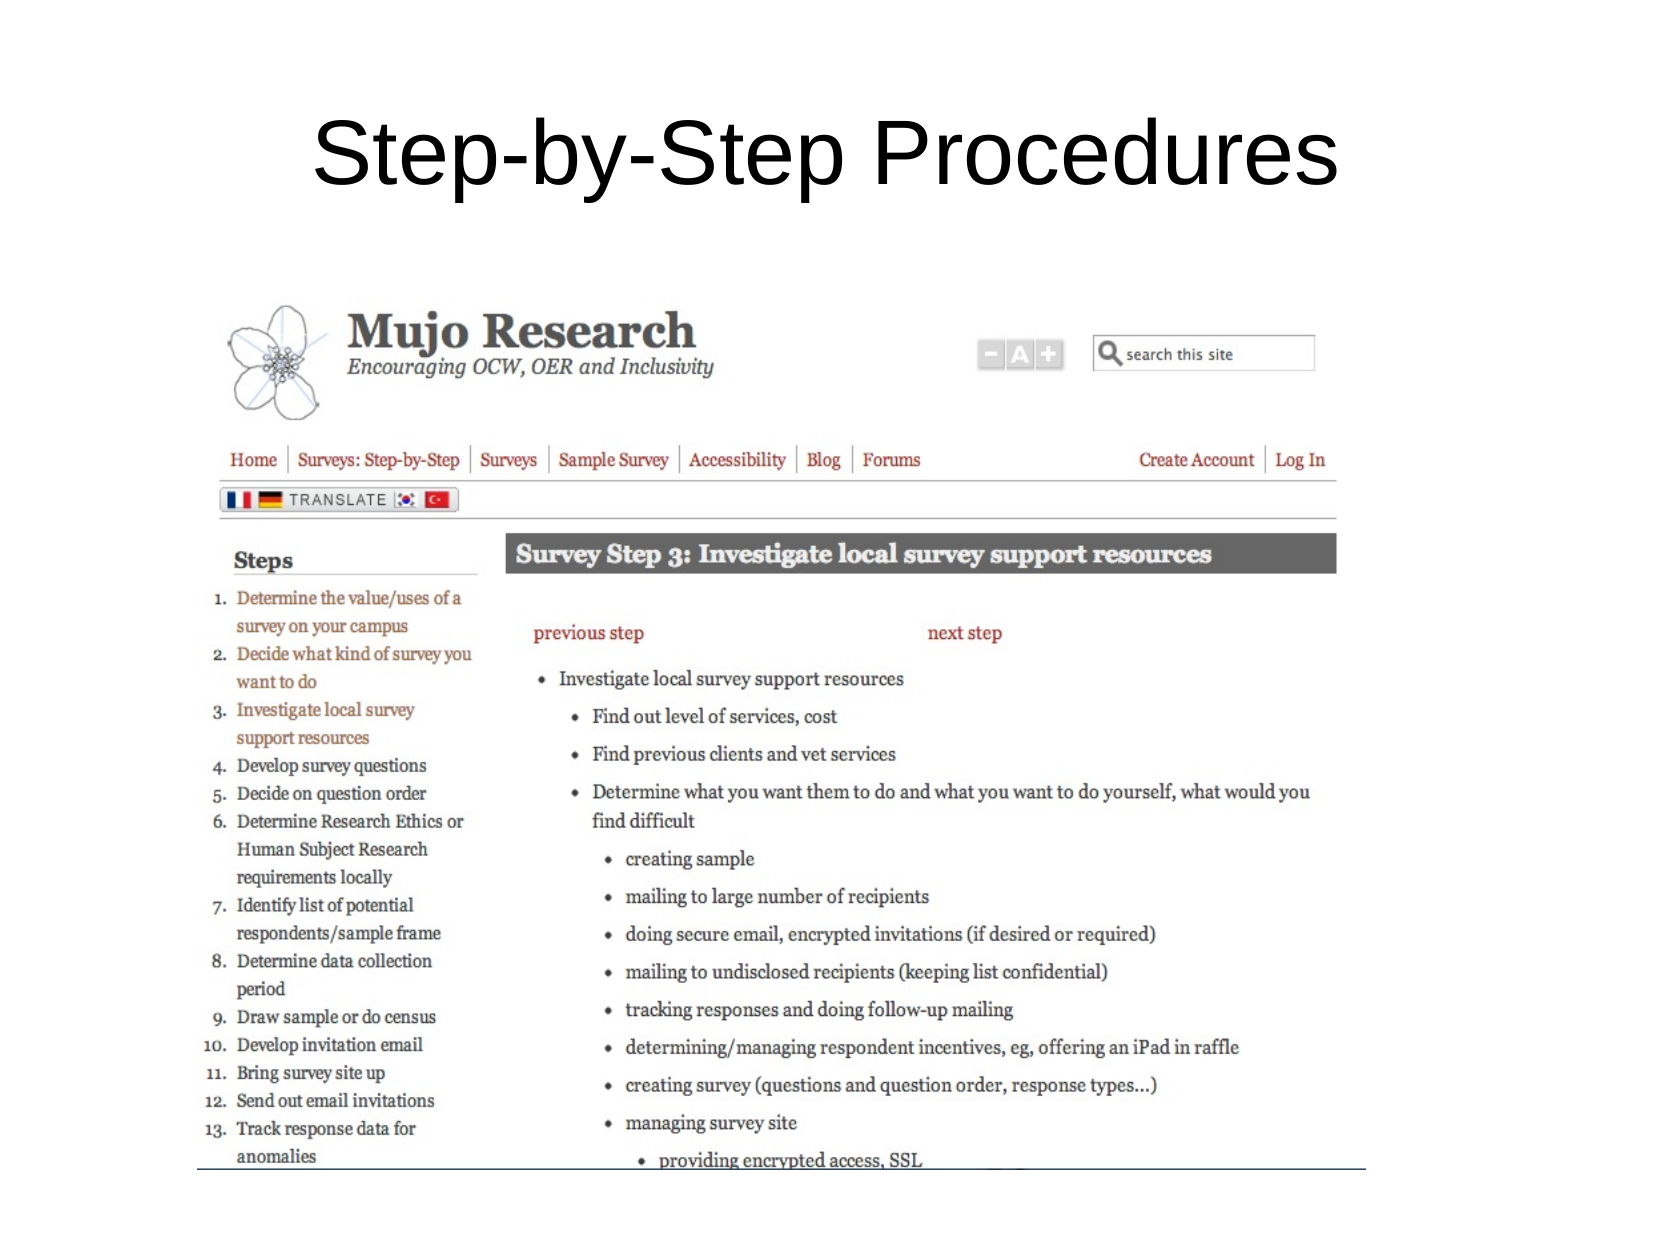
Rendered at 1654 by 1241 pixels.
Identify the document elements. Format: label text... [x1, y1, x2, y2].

picture [197, 275, 1366, 1171]
title Step-by-Step Procedures [82, 49, 1571, 257]
